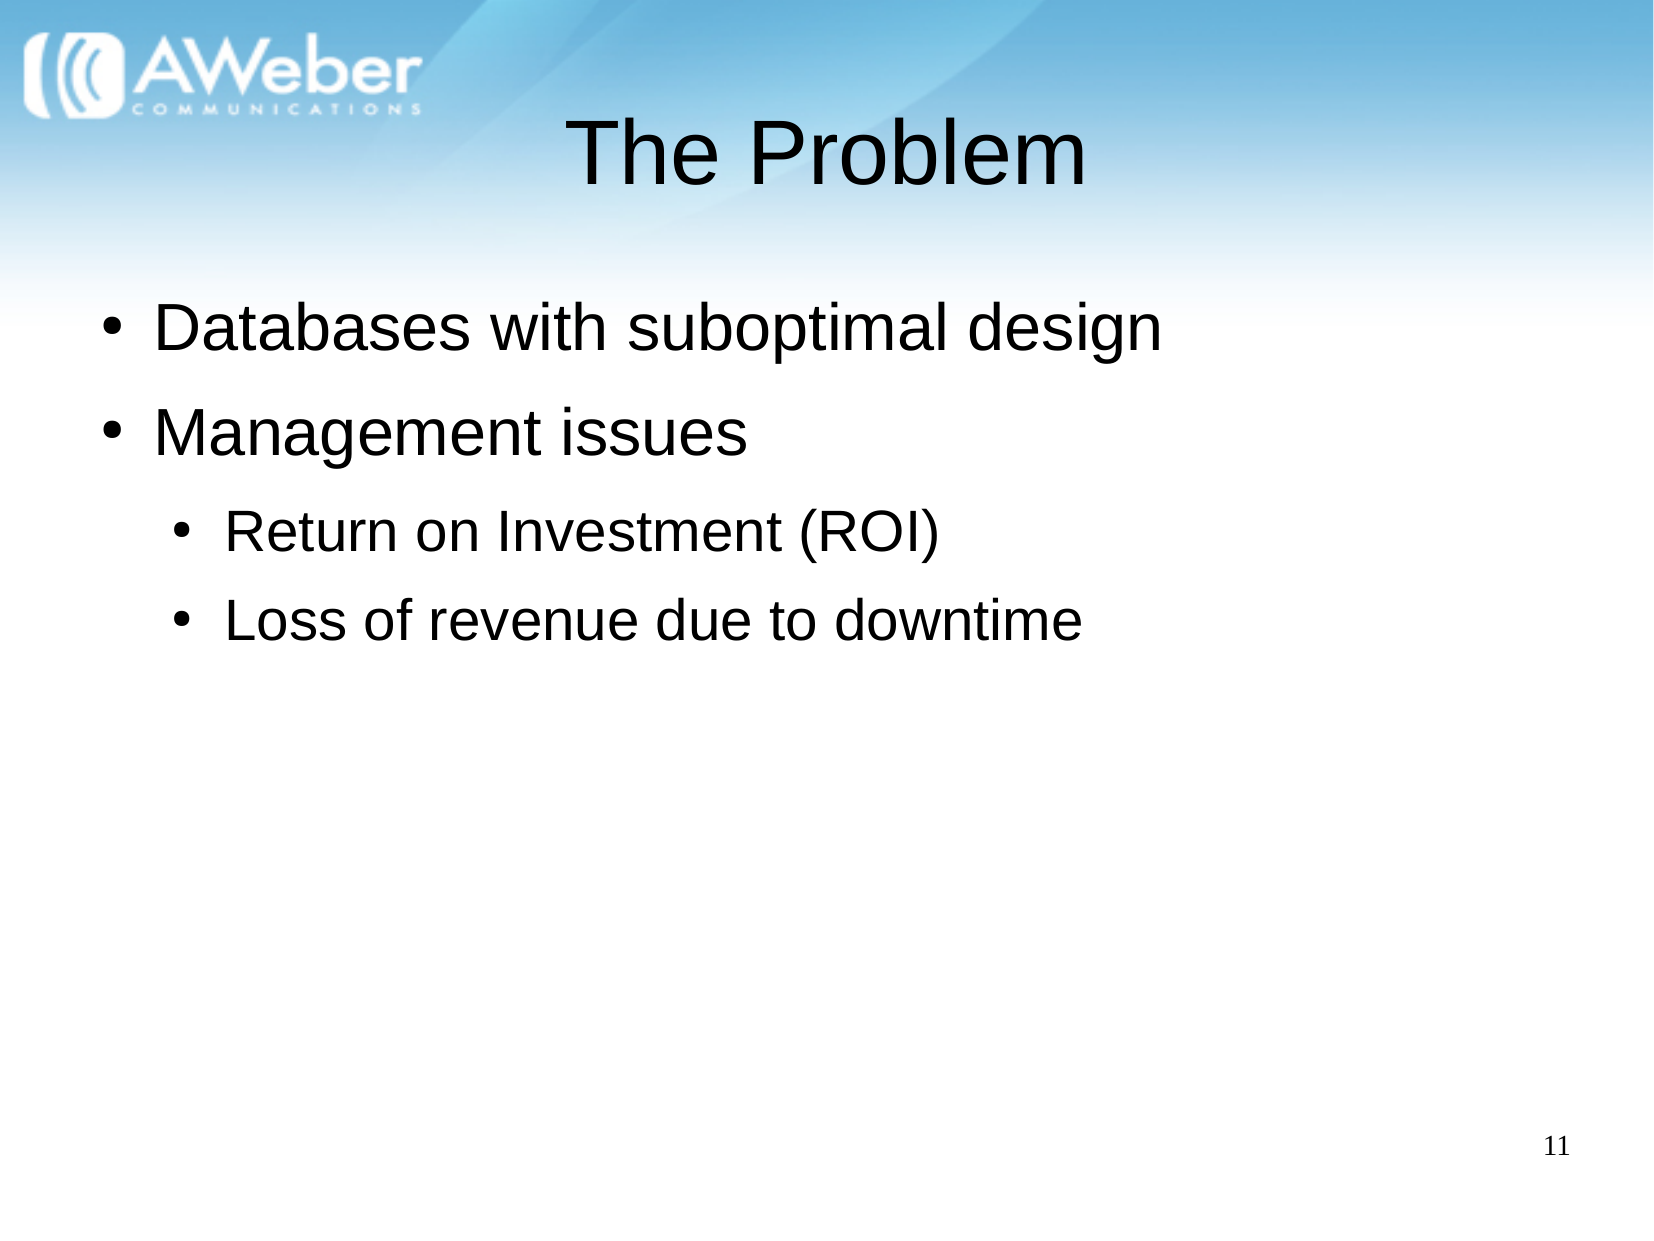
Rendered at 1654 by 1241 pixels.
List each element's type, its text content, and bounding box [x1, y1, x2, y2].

title The Problem [82, 49, 1571, 257]
picture [0, 0, 1654, 376]
list Databases with suboptimal design Management issues Return on Investment (ROI) Loss of revenue due to downtime [82, 290, 1571, 1109]
